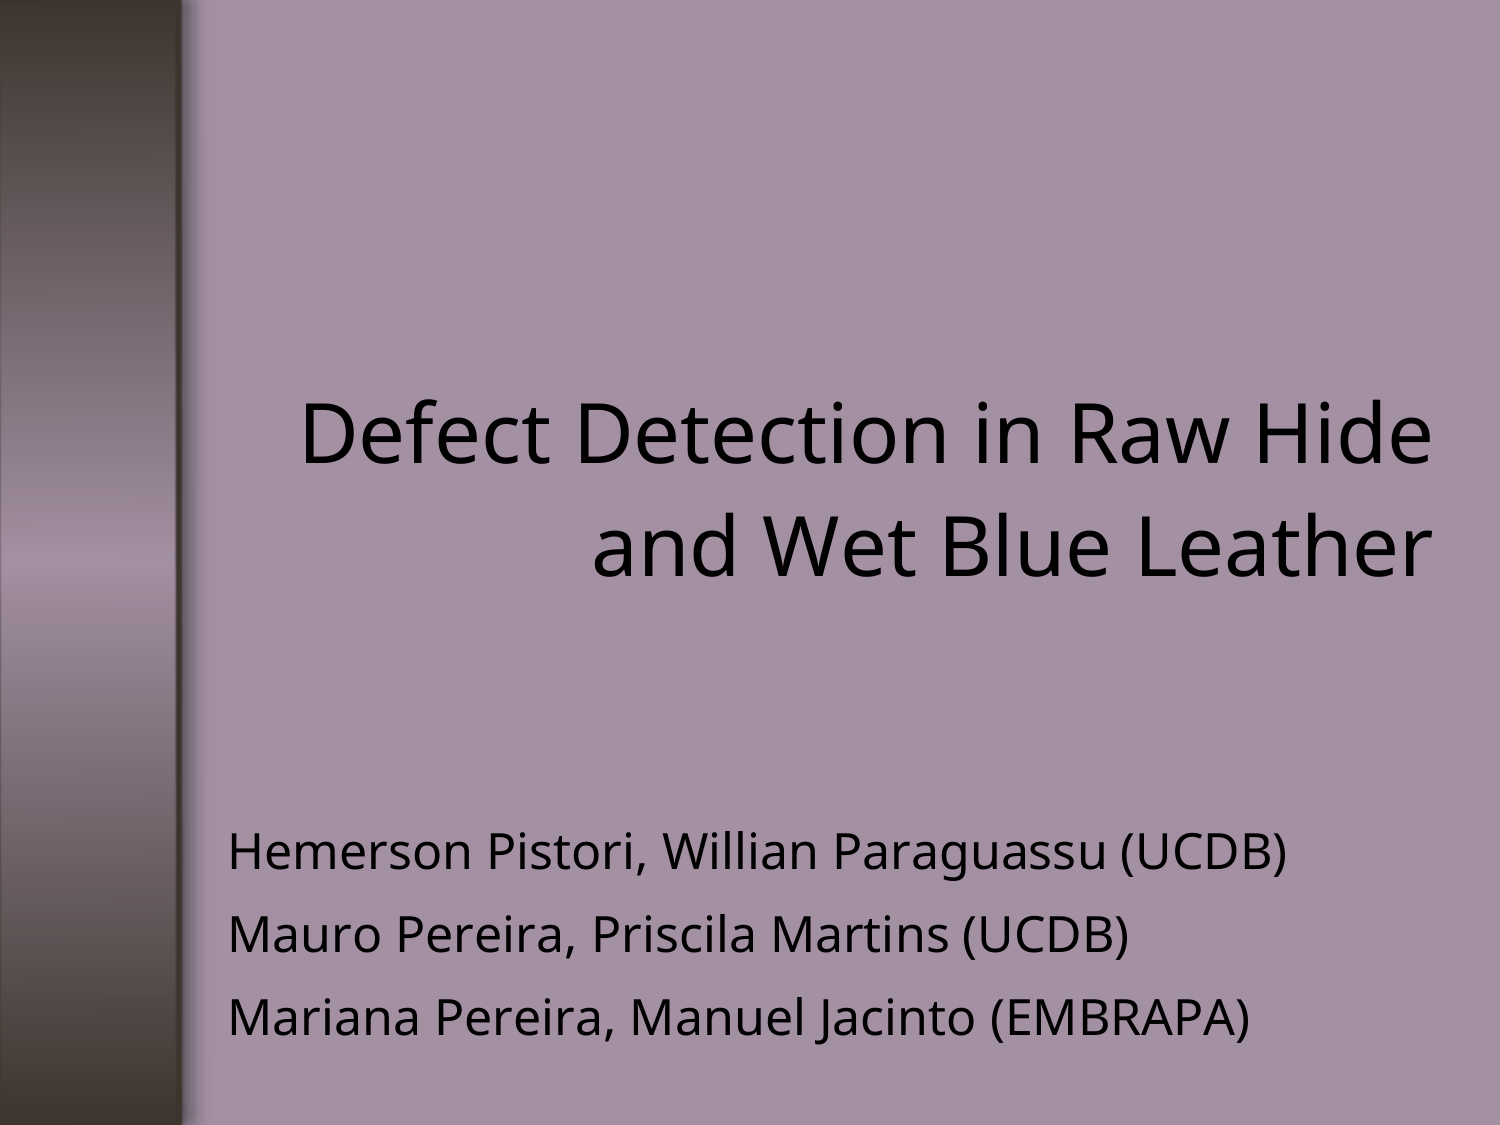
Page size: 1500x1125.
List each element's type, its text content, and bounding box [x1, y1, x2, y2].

subtitle Hemerson Pistori, Willian Paraguassu (UCDB) Mauro Pereira, Priscila Martins (UCDB) Mariana Pereira, Manuel Jacinto (EMBRAPA) [212, 808, 1388, 1120]
picture [0, 0, 1500, 1125]
title Defect Detection in Raw Hide and Wet Blue Leather [212, 62, 1450, 913]
